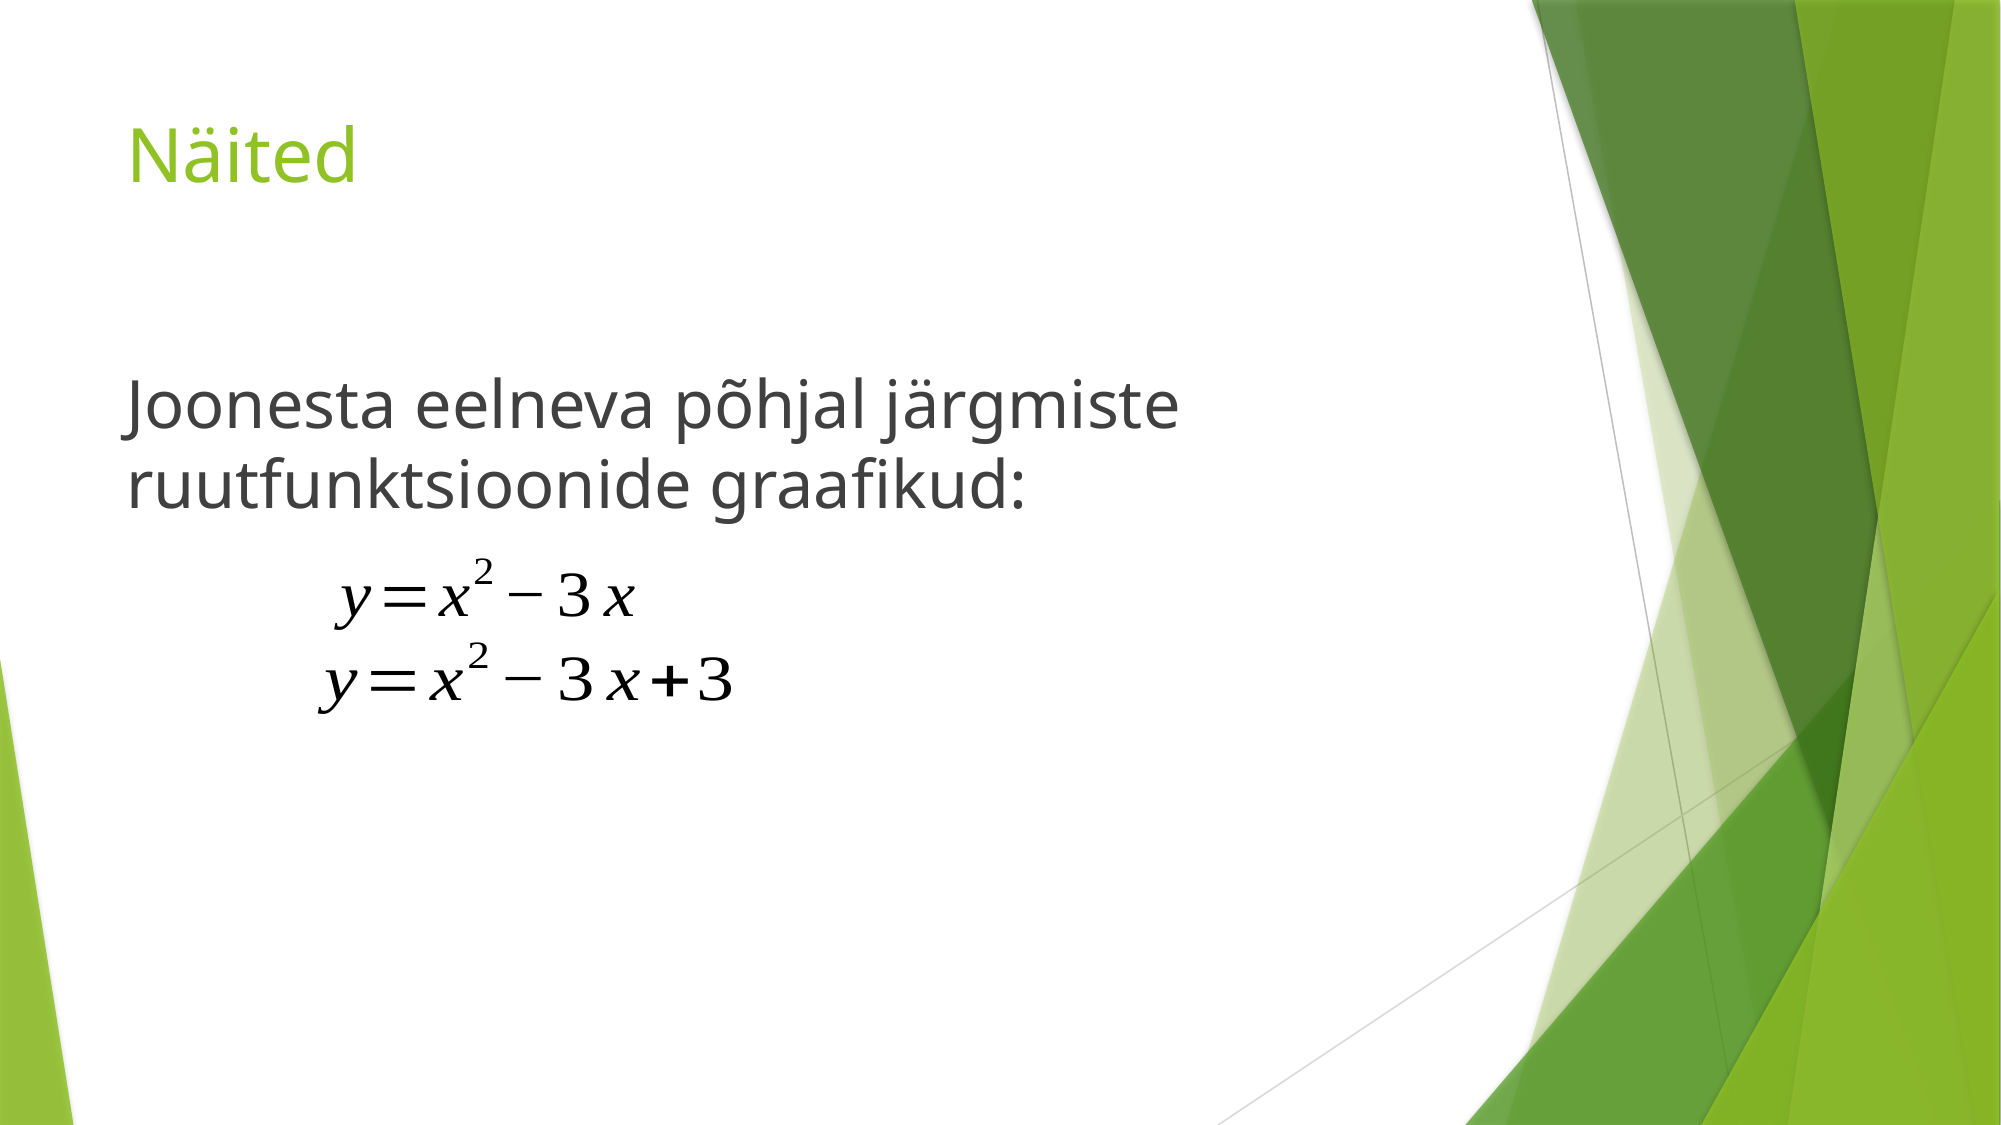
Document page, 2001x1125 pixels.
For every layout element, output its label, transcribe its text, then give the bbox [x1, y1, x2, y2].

chart [324, 549, 645, 631]
title Näited [111, 99, 1522, 317]
chart [308, 633, 742, 715]
list Joonesta eelneva põhjal järgmiste ruutfunktsioonide graafikud: [111, 354, 1727, 538]
